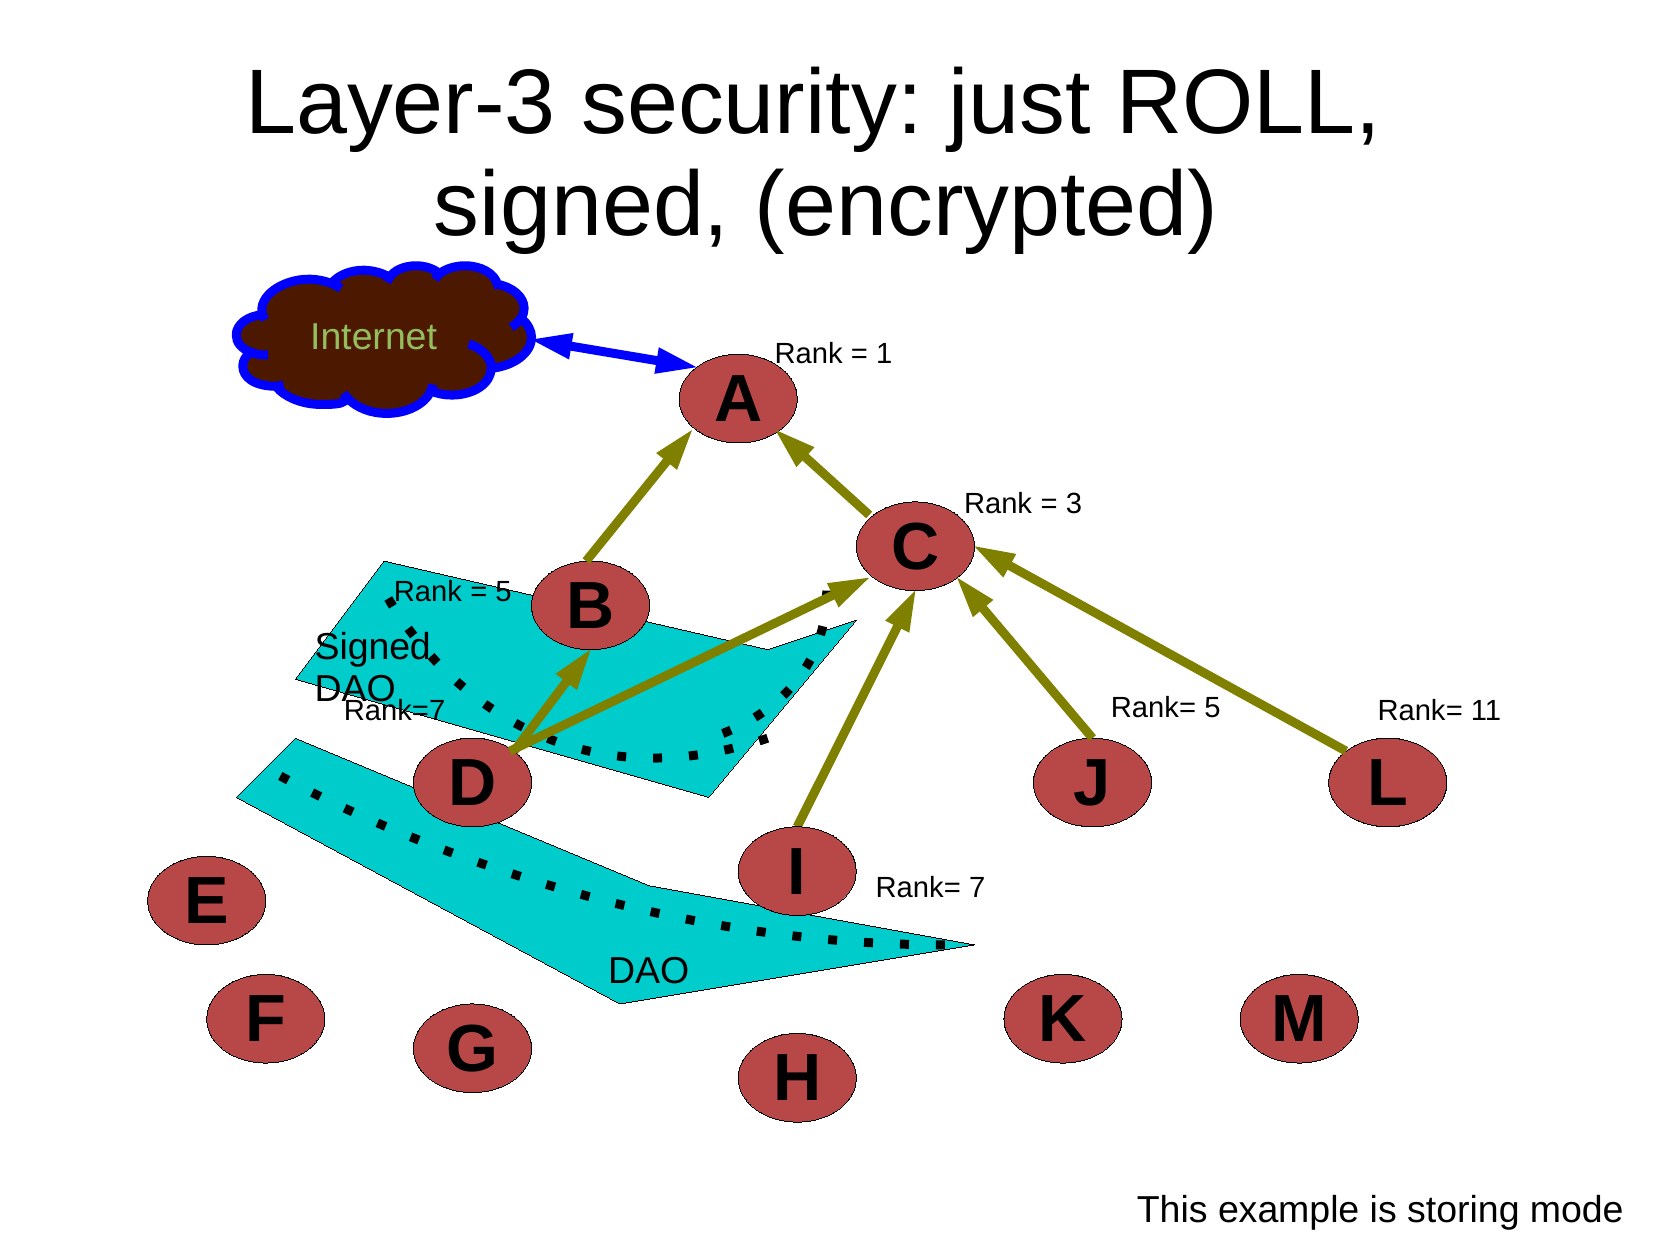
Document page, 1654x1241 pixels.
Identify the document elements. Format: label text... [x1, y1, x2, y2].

text_box M [1240, 974, 1359, 1064]
text_box Rank = 3 [944, 474, 1102, 532]
text_box Rank = 1 [755, 324, 913, 382]
text_box [236, 738, 975, 990]
text_box E [147, 856, 266, 945]
text_box Rank = 5 [374, 563, 532, 621]
text_box C [856, 501, 975, 591]
text_box J [1033, 738, 1152, 827]
text_box [451, 616, 588, 742]
text_box Signed DAO [295, 613, 451, 722]
text_box [535, 621, 727, 733]
text_box G [413, 1003, 532, 1093]
text_box [531, 620, 857, 798]
text_box F [206, 974, 325, 1064]
text_box D [413, 738, 532, 827]
text_box A [679, 354, 798, 443]
text_box DAO [588, 938, 709, 1004]
text_box I [738, 826, 857, 916]
text_box Rank= 11 [1358, 681, 1524, 739]
text_box K [1003, 974, 1123, 1064]
text_box B [532, 561, 650, 650]
text_box Rank= 5 [1091, 679, 1241, 736]
text_box This example is storing mode [1122, 1181, 1639, 1238]
text_box Rank=7 [324, 681, 466, 739]
text_box L [1328, 738, 1447, 827]
text_box Internet [236, 265, 532, 414]
text_box H [738, 1033, 857, 1123]
title Layer-3 security: just ROLL, signed, (encrypted) [82, 49, 1571, 257]
text_box [344, 574, 374, 613]
text_box Rank= 7 [856, 858, 1005, 916]
